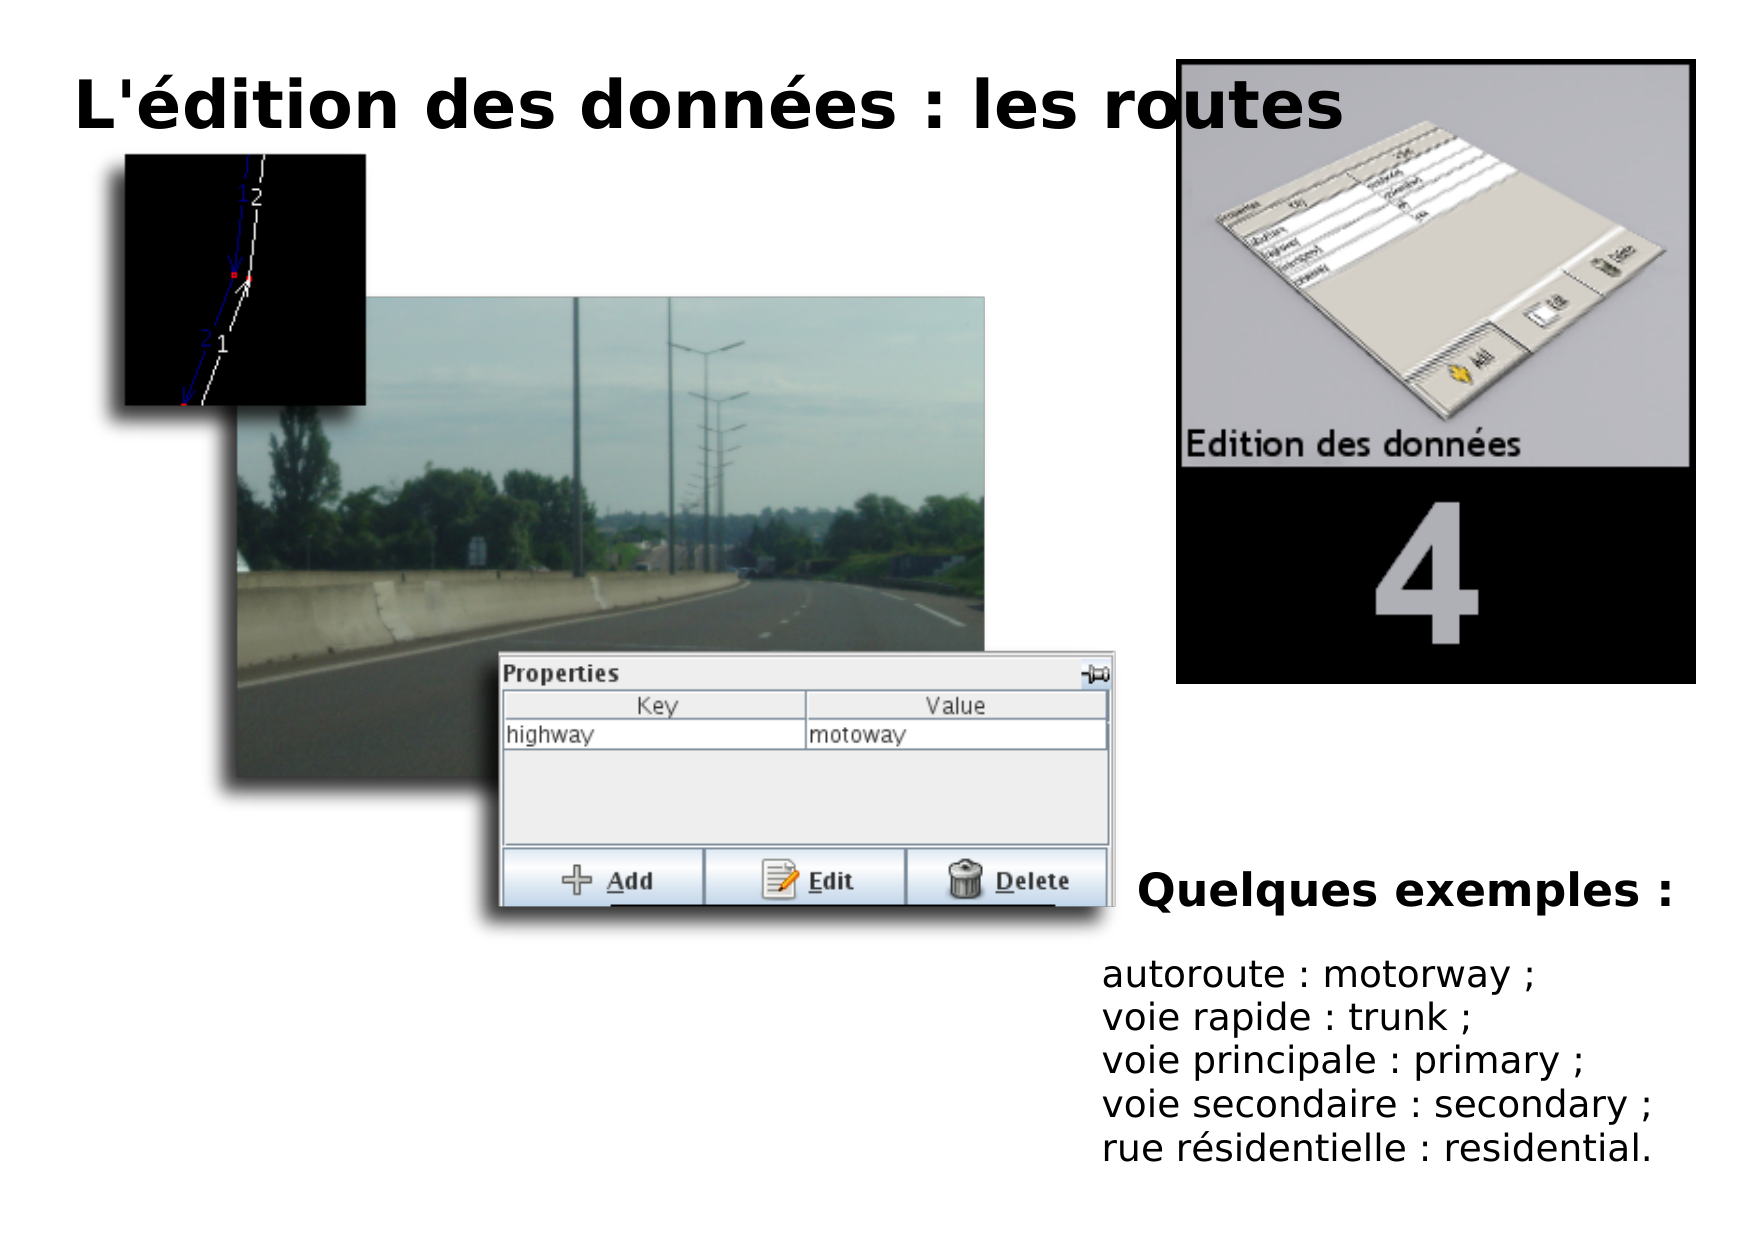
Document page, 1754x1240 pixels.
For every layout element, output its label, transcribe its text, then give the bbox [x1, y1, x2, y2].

text_box Quelques exemples : [1122, 856, 1690, 925]
text_box L'édition des données : les routes [59, 59, 1654, 152]
picture [88, 152, 1123, 945]
text_box autoroute : motorway ; voie rapide : trunk ; voie principale : primary ; voie secondaire : secondary ; rue résidentielle : residential. [1074, 944, 1695, 1178]
picture [1176, 59, 1696, 684]
